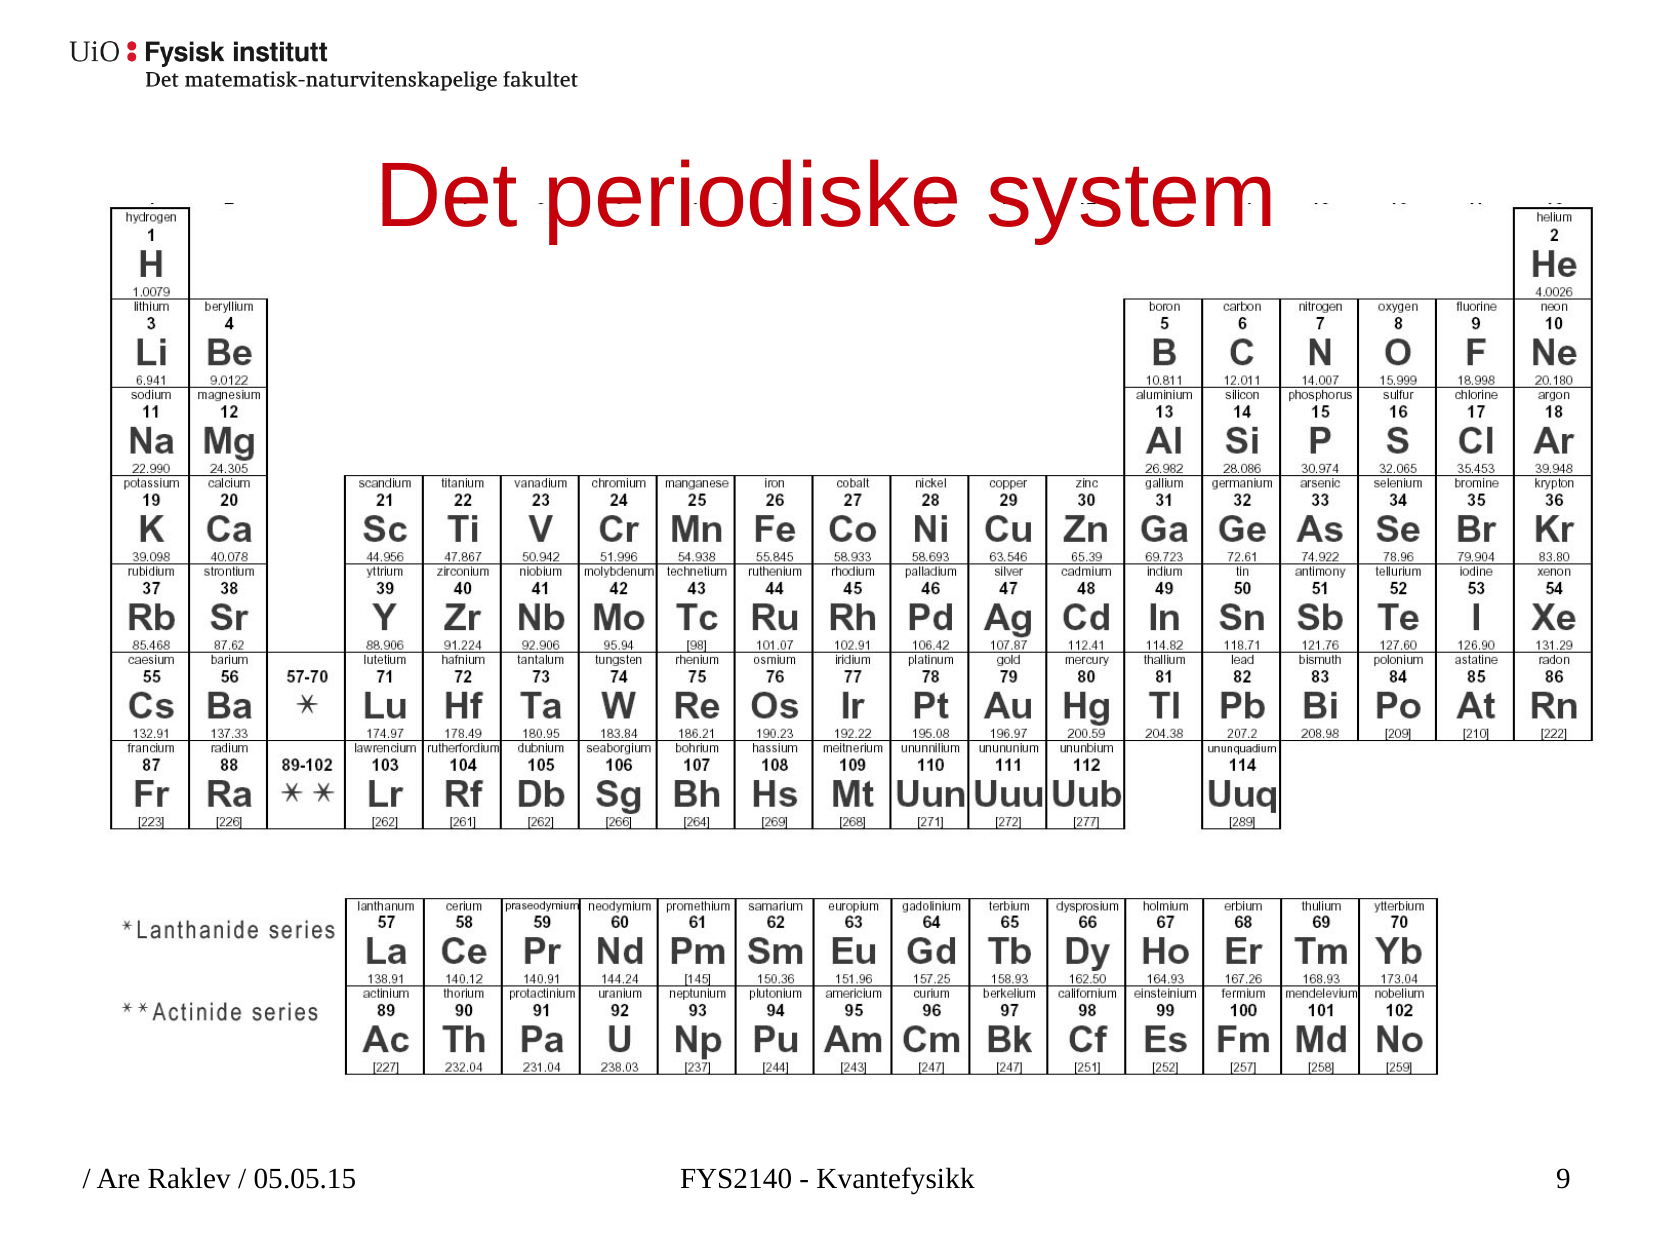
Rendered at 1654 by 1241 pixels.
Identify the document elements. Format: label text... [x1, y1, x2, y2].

picture [105, 203, 1599, 1084]
picture [68, 37, 581, 93]
title Det periodiske system [82, 90, 1571, 298]
